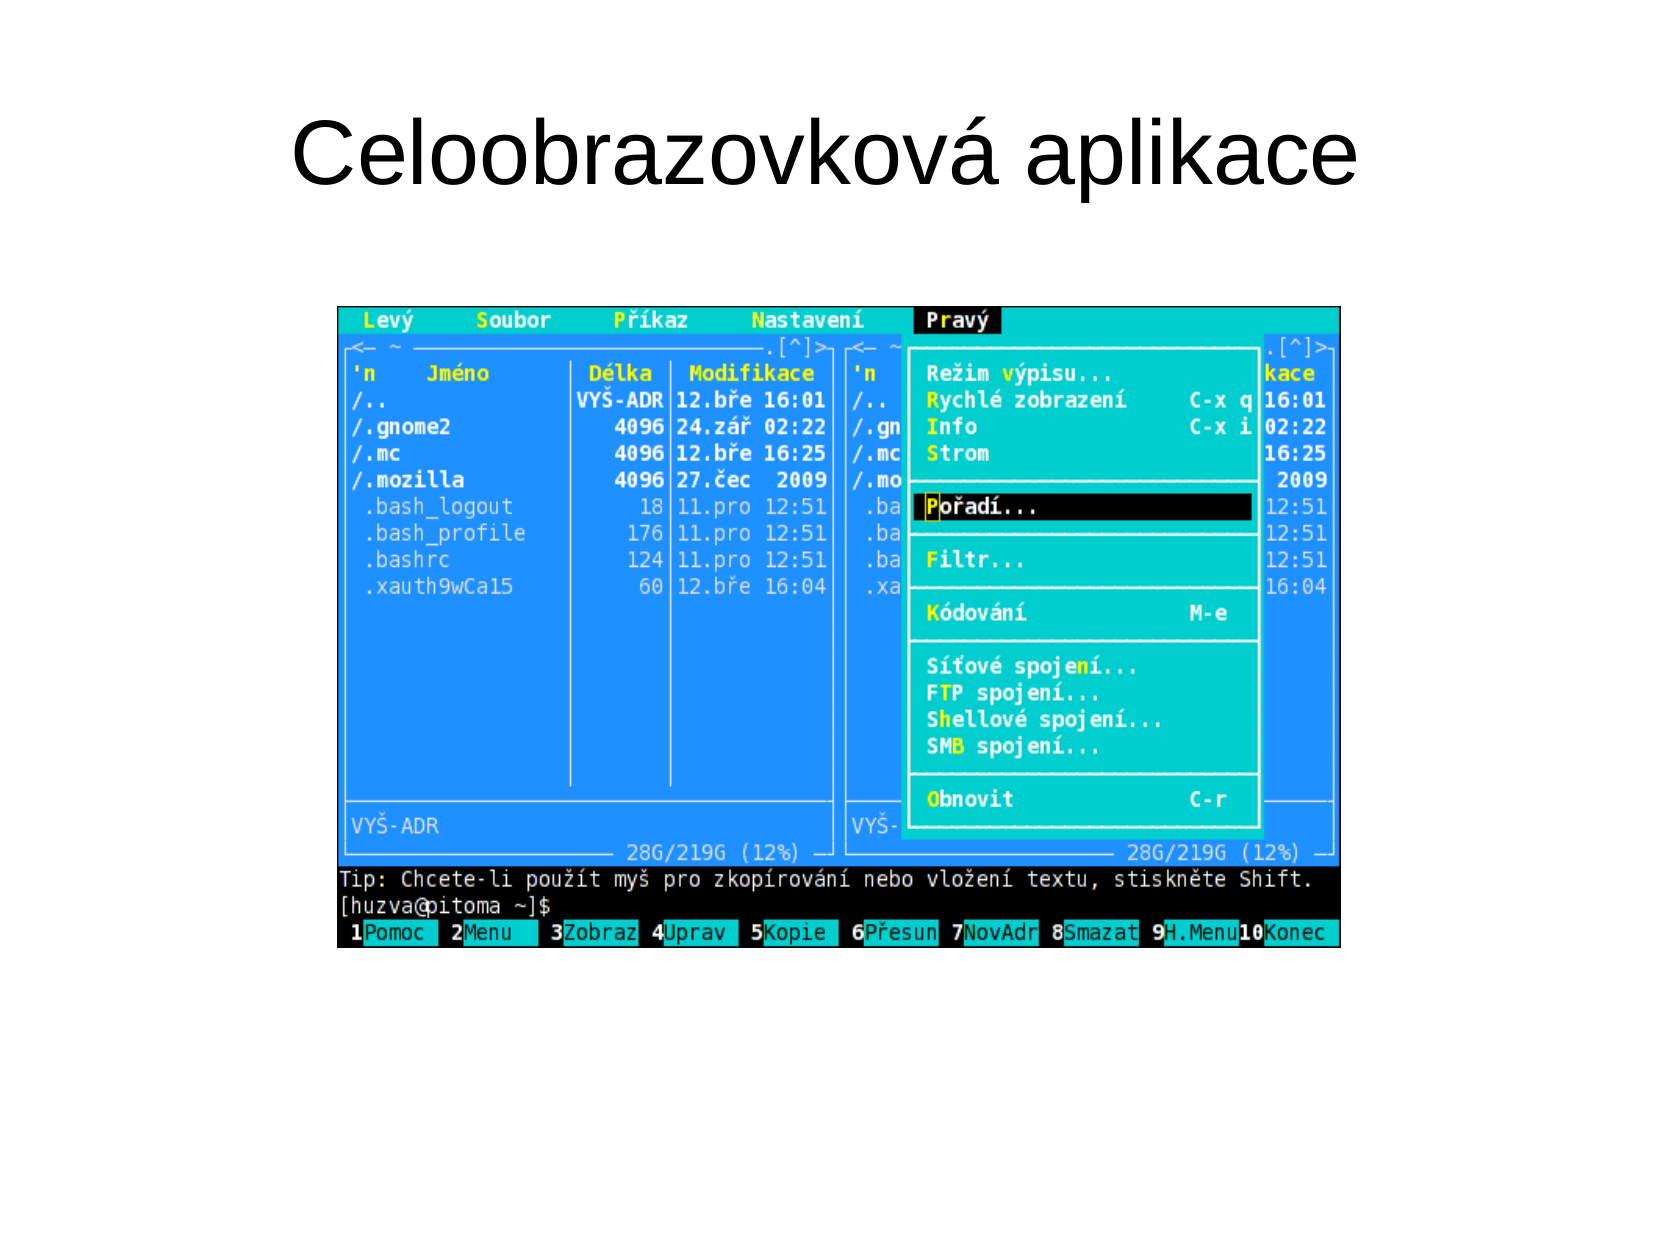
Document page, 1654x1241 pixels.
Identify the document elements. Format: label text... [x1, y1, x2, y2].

title Celoobrazovková aplikace [82, 56, 1571, 250]
picture [337, 306, 1341, 948]
